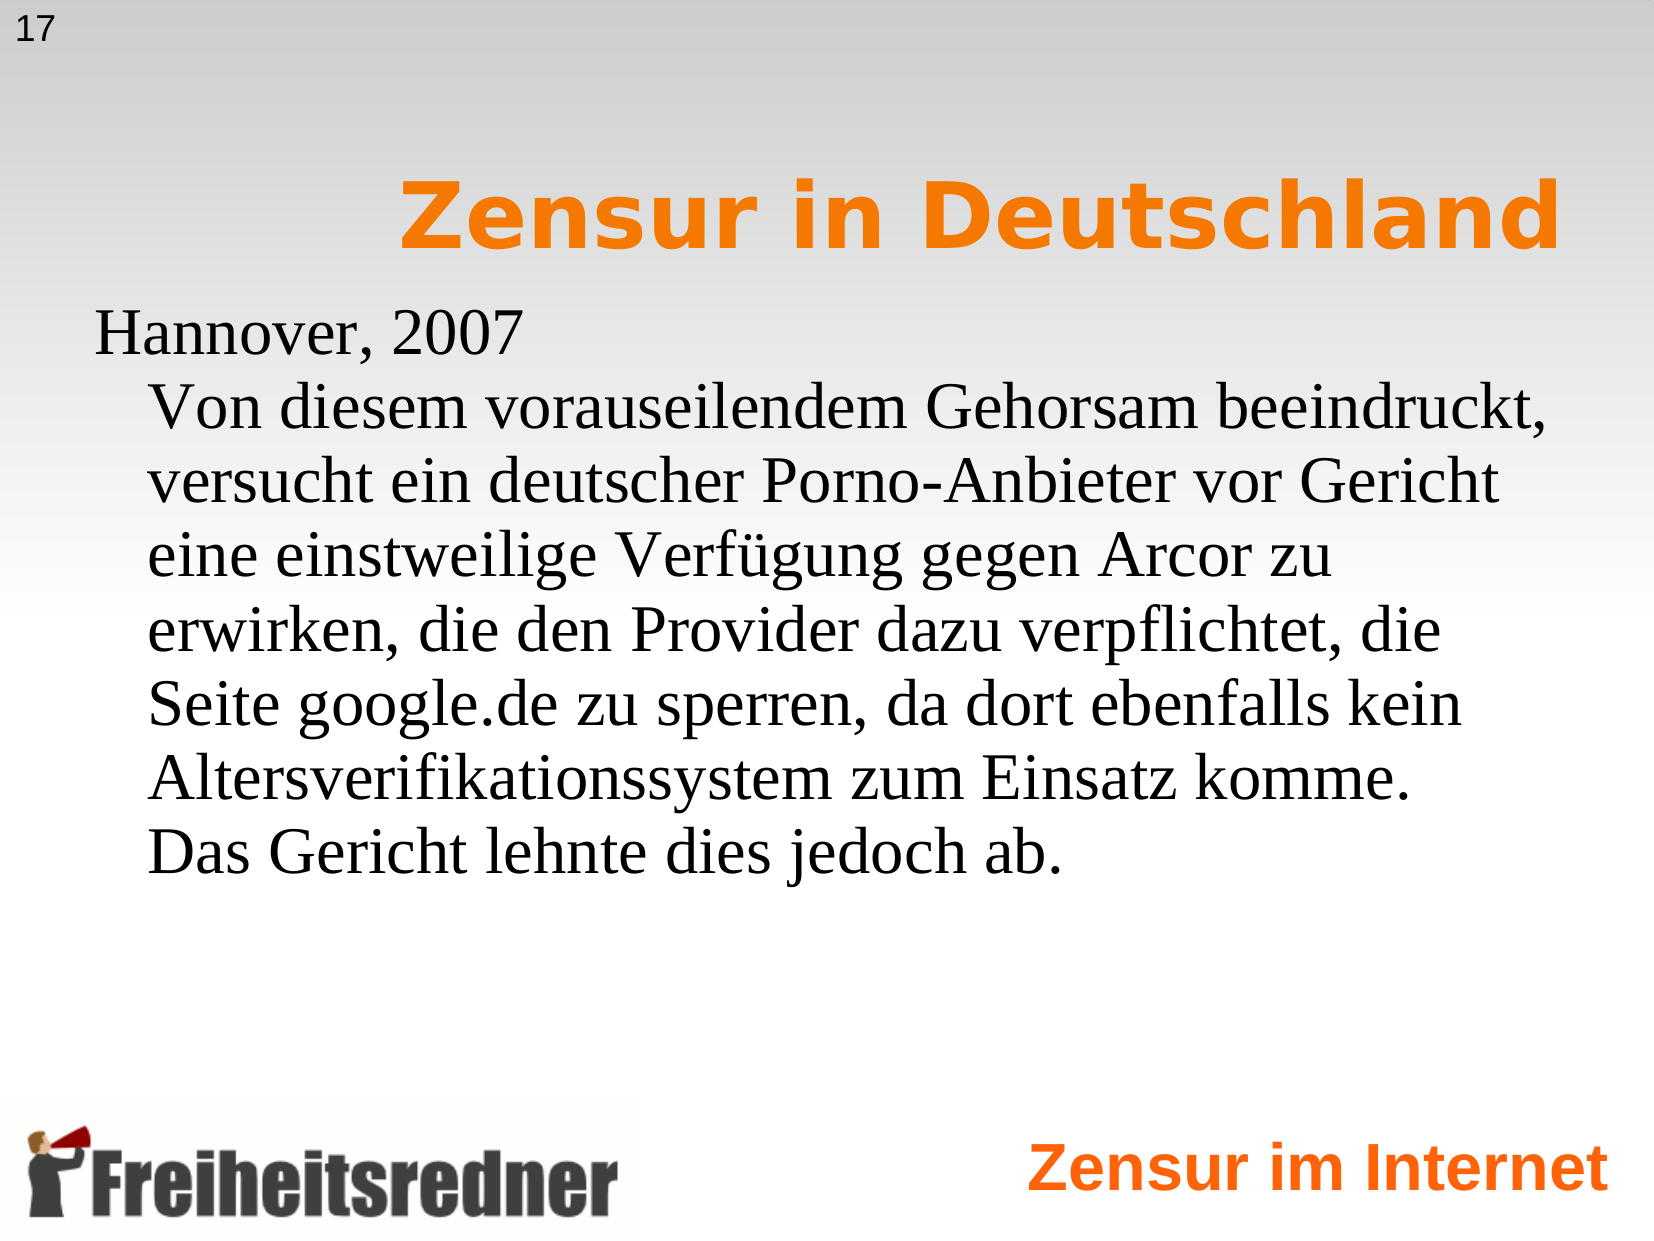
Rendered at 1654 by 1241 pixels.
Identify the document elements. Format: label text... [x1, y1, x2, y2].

title Zensur in Deutschland [76, 163, 1565, 271]
list Hannover, 2007 Von diesem vorauseilendem Gehorsam beeindruckt, versucht ein deutscher Porno-Anbieter vor Gericht eine einstweilige Verfügung gegen Arcor zu erwirken, die den Provider dazu verpflichtet, die Seite google.de zu sperren, da dort ebenfalls kein Altersverifikationssystem zum Einsatz komme. Das Gericht lehnte dies jedoch ab. [76, 295, 1565, 1099]
picture [0, 1096, 635, 1241]
